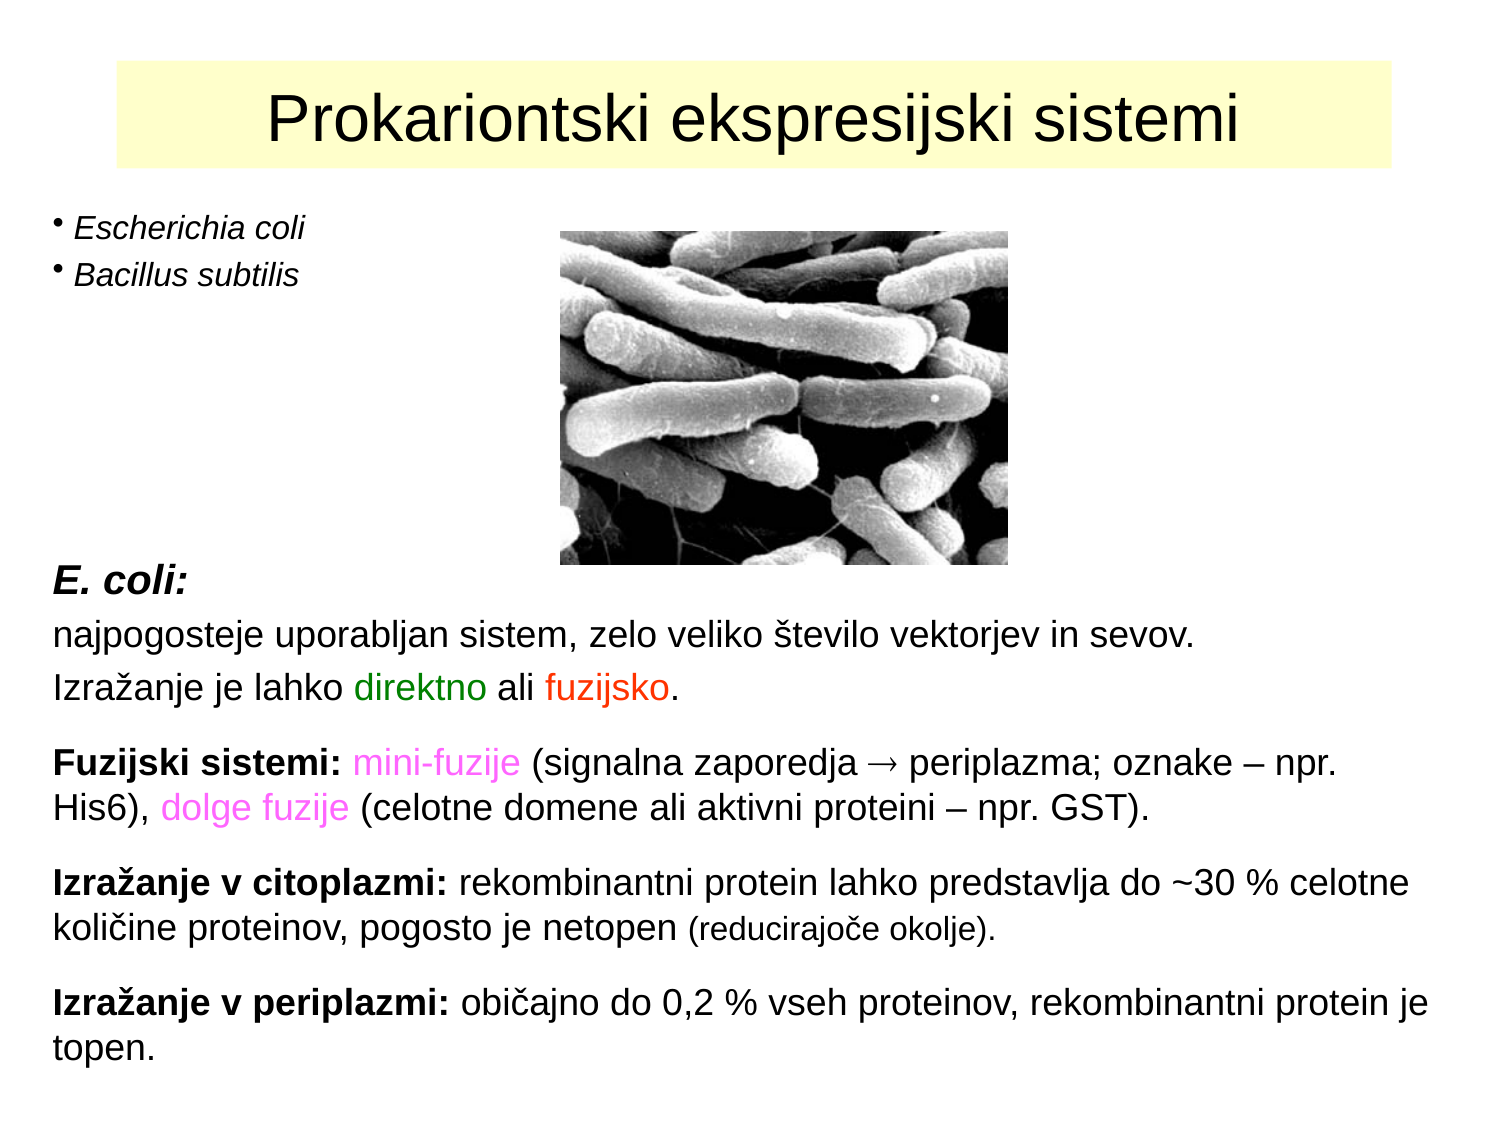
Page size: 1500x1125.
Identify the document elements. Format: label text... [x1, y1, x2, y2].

title Prokariontski ekspresijski sistemi [116, 60, 1392, 169]
list Escherichia coli Bacillus subtilis E. coli: najpogosteje uporabljan sistem, zelo veliko število vektorjev in sevov. Izražanje je lahko direktno ali fuzijsko. Fuzijski sistemi: mini-fuzije (signalna zaporedja  periplazma; oznake – npr. His6), dolge fuzije (celotne domene ali aktivni proteini – npr. GST). Izražanje v citoplazmi: rekombinantni protein lahko predstavlja do ~30 % celotne količine proteinov, pogosto je netopen (reducirajoče okolje). Izražanje v periplazmi: običajno do 0,2 % vseh proteinov, rekombinantni protein je topen. [37, 198, 1450, 1082]
picture [560, 231, 1008, 566]
